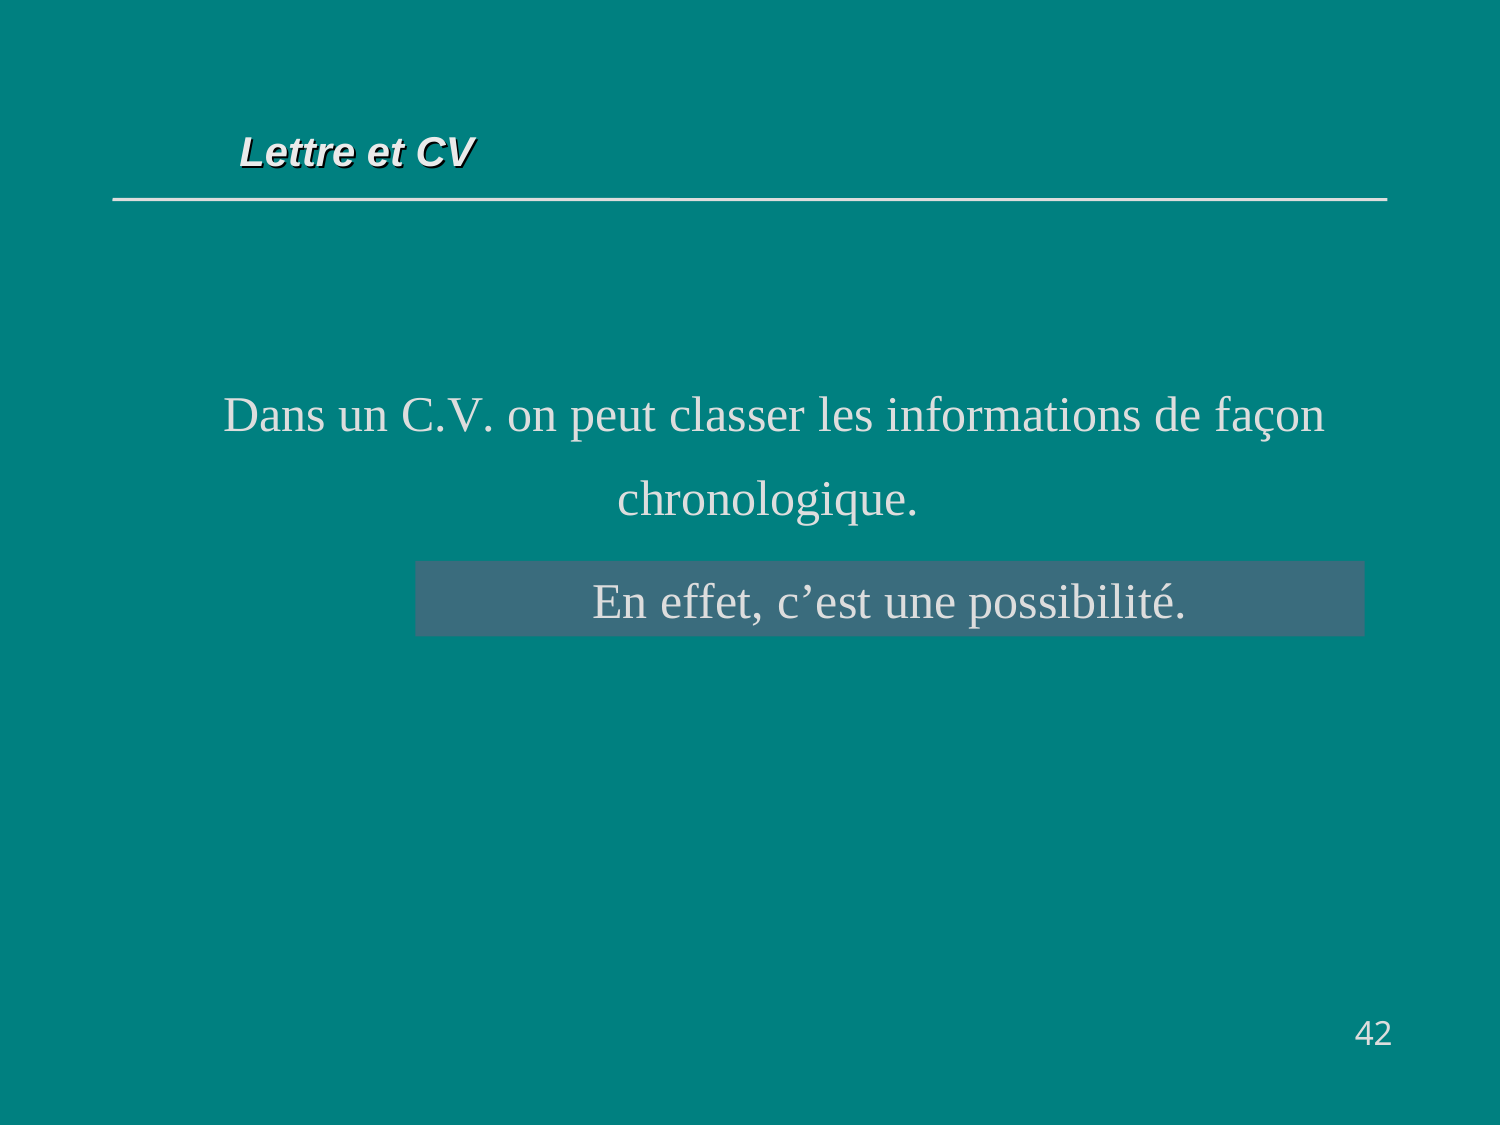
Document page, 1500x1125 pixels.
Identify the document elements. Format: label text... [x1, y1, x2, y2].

text_box Lettre et CV [224, 116, 489, 183]
text_box Dans un C.V. on peut classer les informations de façon chronologique. V/F [174, 349, 1376, 654]
text_box En effet, c’est une possibilité. [415, 560, 1365, 637]
